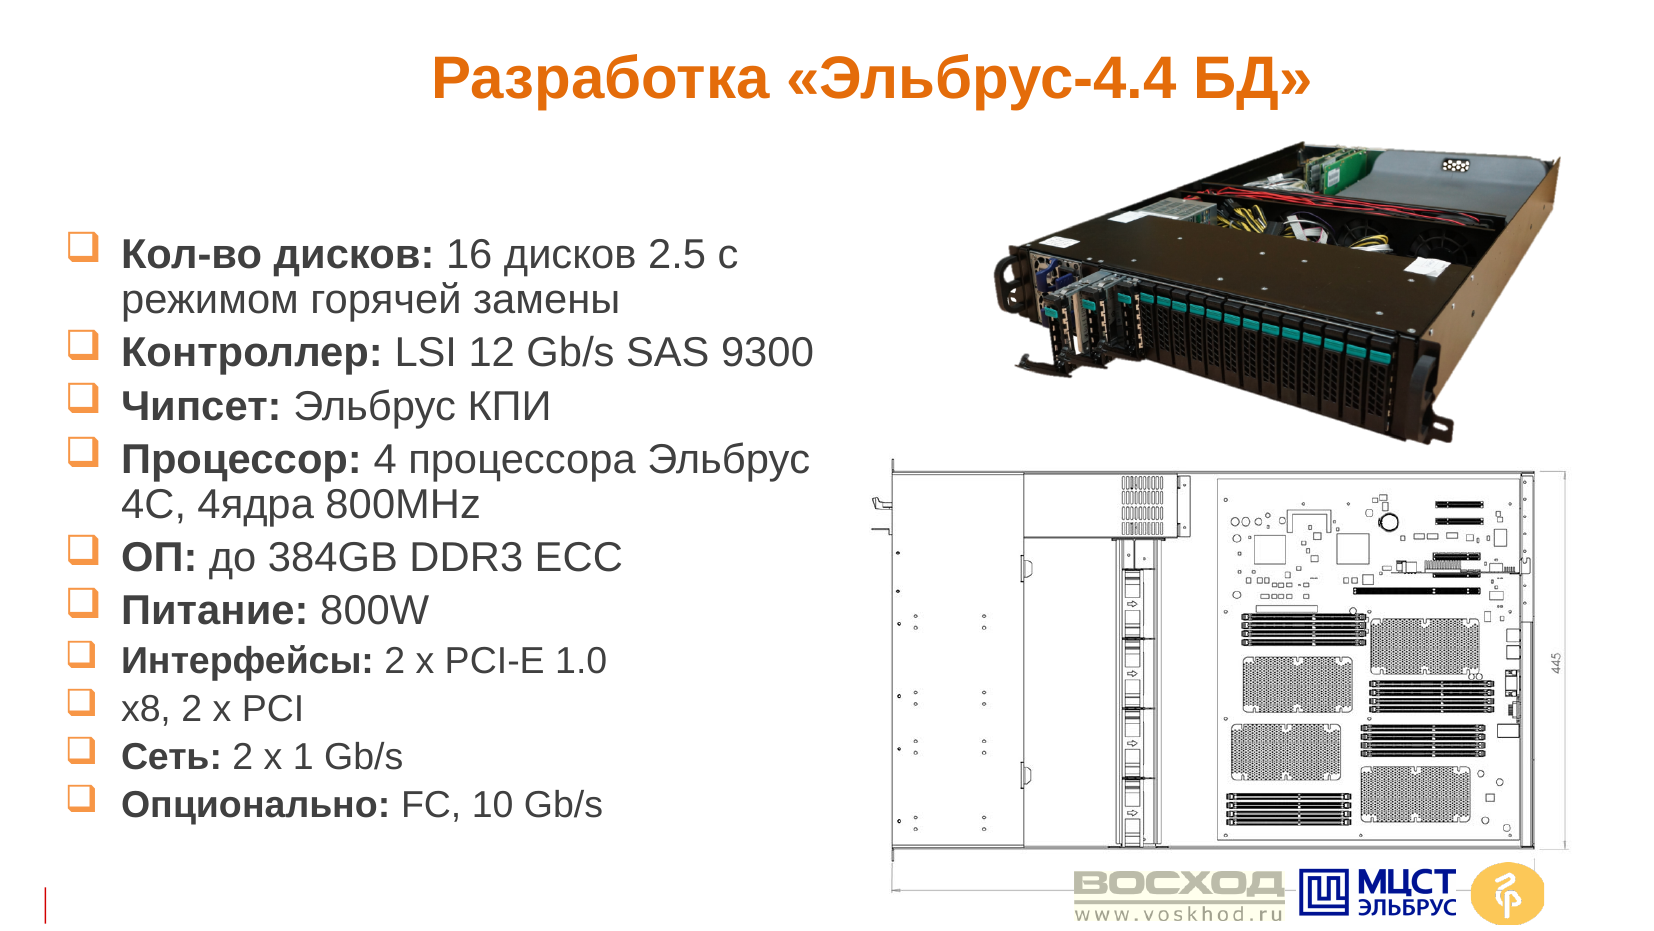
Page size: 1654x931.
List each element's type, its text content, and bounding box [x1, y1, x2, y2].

text_box Разработка «Эльбрус-4.4 БД» [366, 30, 1379, 119]
text_box Кол-во дисков: 16 дисков 2.5 с режимом горячей замены Контроллер: LSI 12 Gb/s SAS 9300 Чипсет: Эльбрус КПИ Процессор: 4 процессора Эльбрус 4С, 4ядра 800MHz ОП: до 384GB DDR3 ECC Питание: 800W Интерфейсы: 2 х PCI-E 1.0 x8, 2 x PCI Сеть: 2 х 1 Gb/s Опционально: FC, 10 Gb/s [50, 225, 862, 864]
picture [820, 135, 1609, 931]
